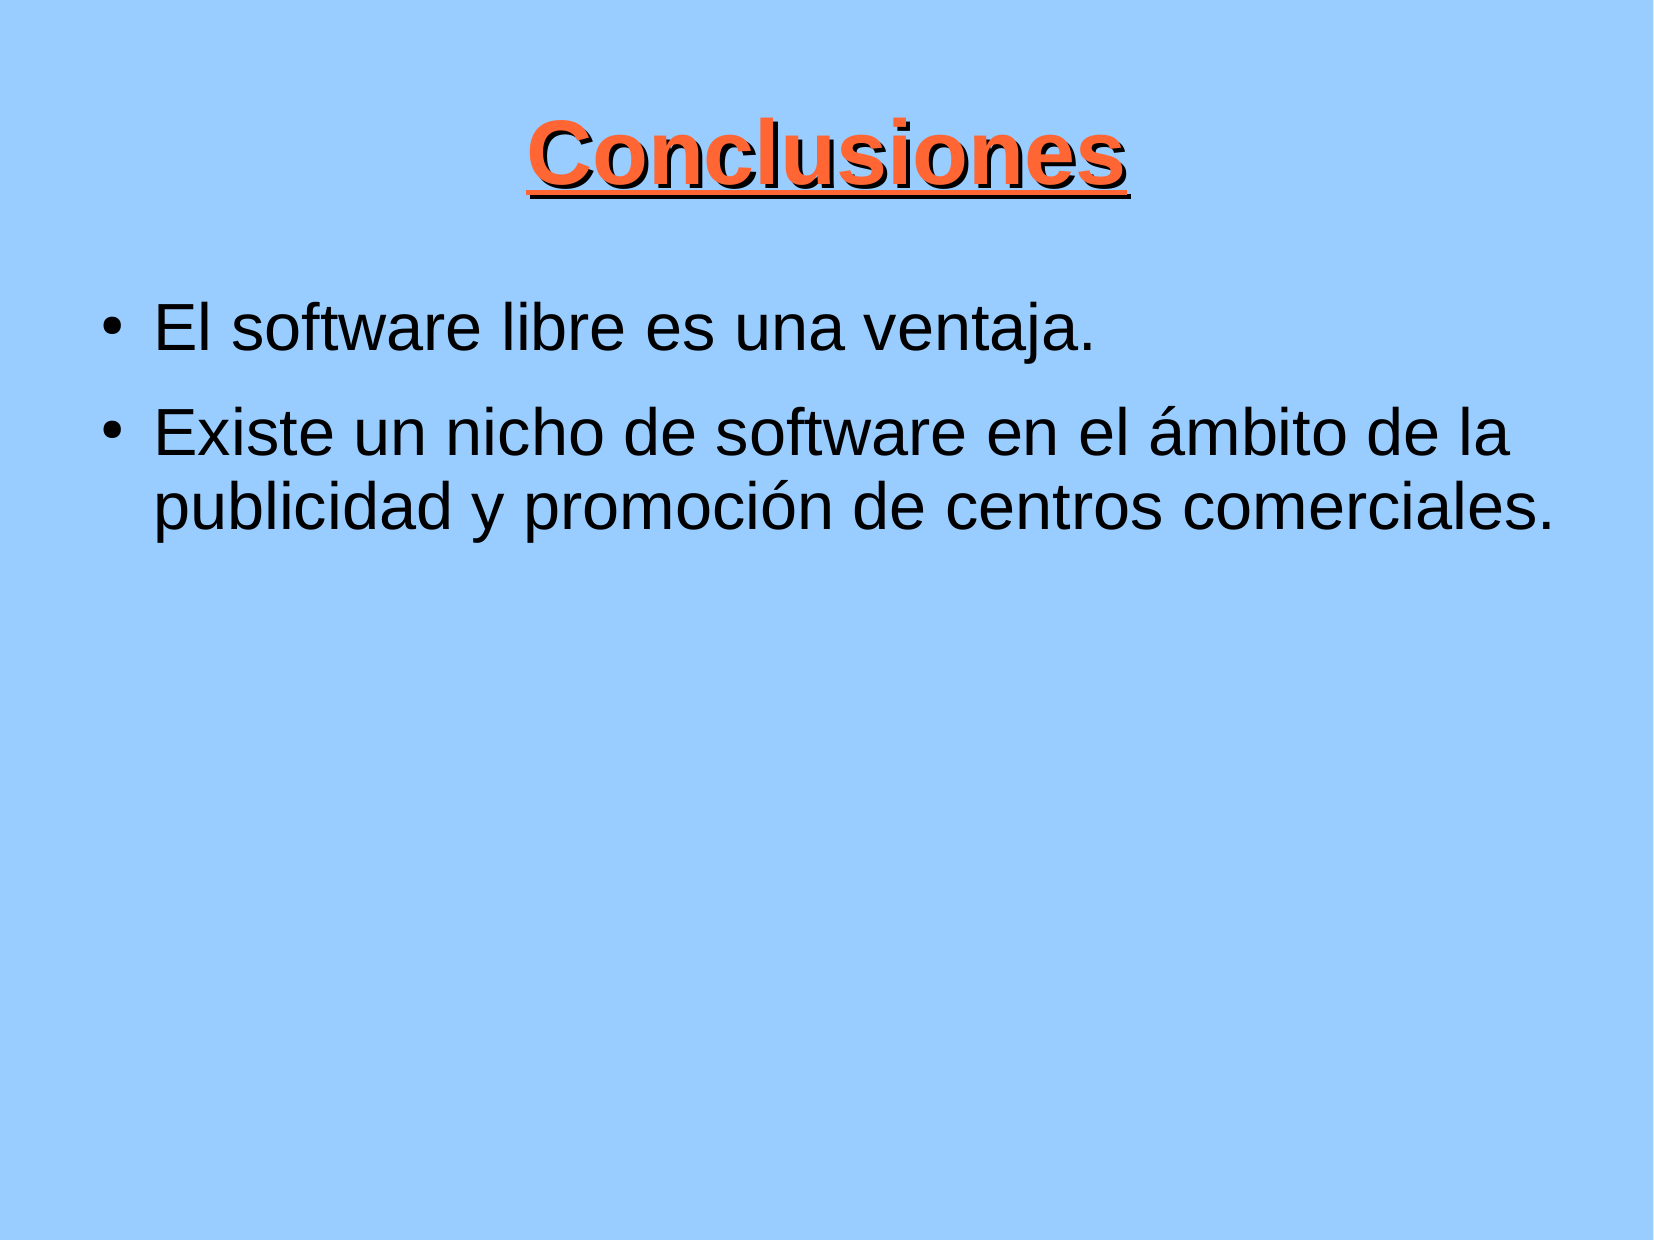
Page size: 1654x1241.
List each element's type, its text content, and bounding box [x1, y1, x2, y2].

list El software libre es una ventaja. Existe un nicho de software en el ámbito de la publicidad y promoción de centros comerciales. [82, 290, 1571, 1094]
title Conclusiones [82, 49, 1571, 257]
